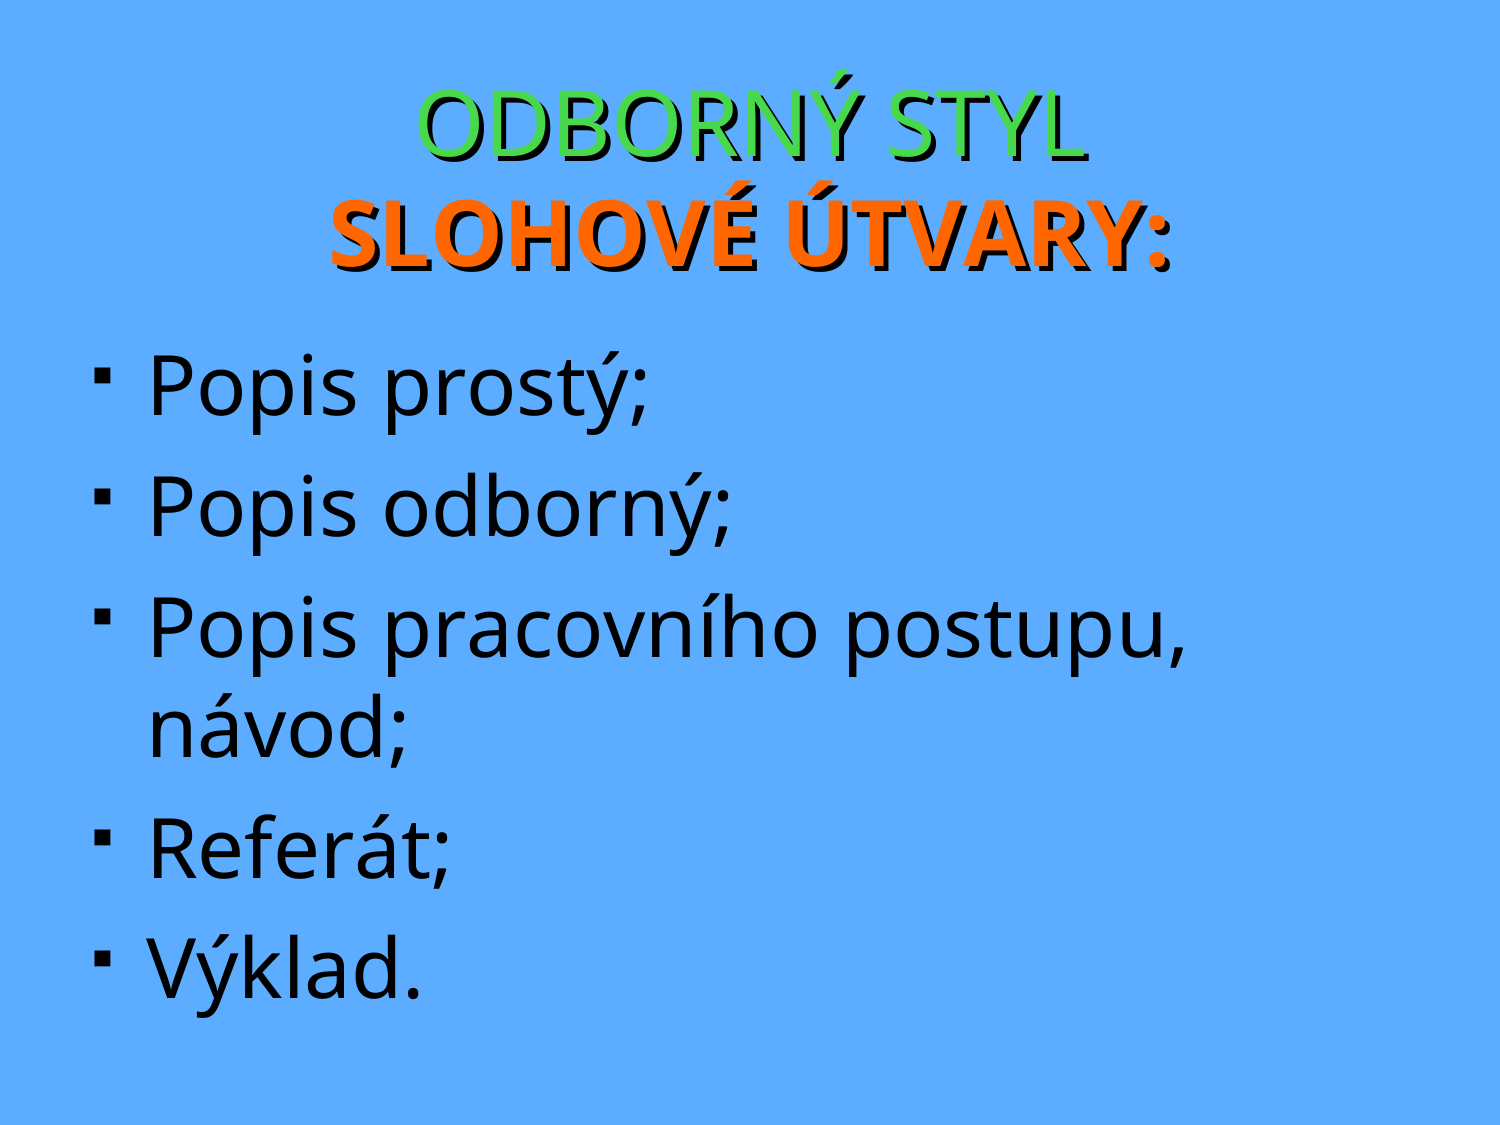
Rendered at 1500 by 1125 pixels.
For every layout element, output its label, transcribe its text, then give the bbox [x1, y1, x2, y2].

list Popis prostý; Popis odborný; Popis pracovního postupu, návod; Referát; Výklad. [75, 324, 1426, 1024]
title ODBORNÝ STYL SLOHOVÉ ÚTVARY: [75, 57, 1426, 293]
